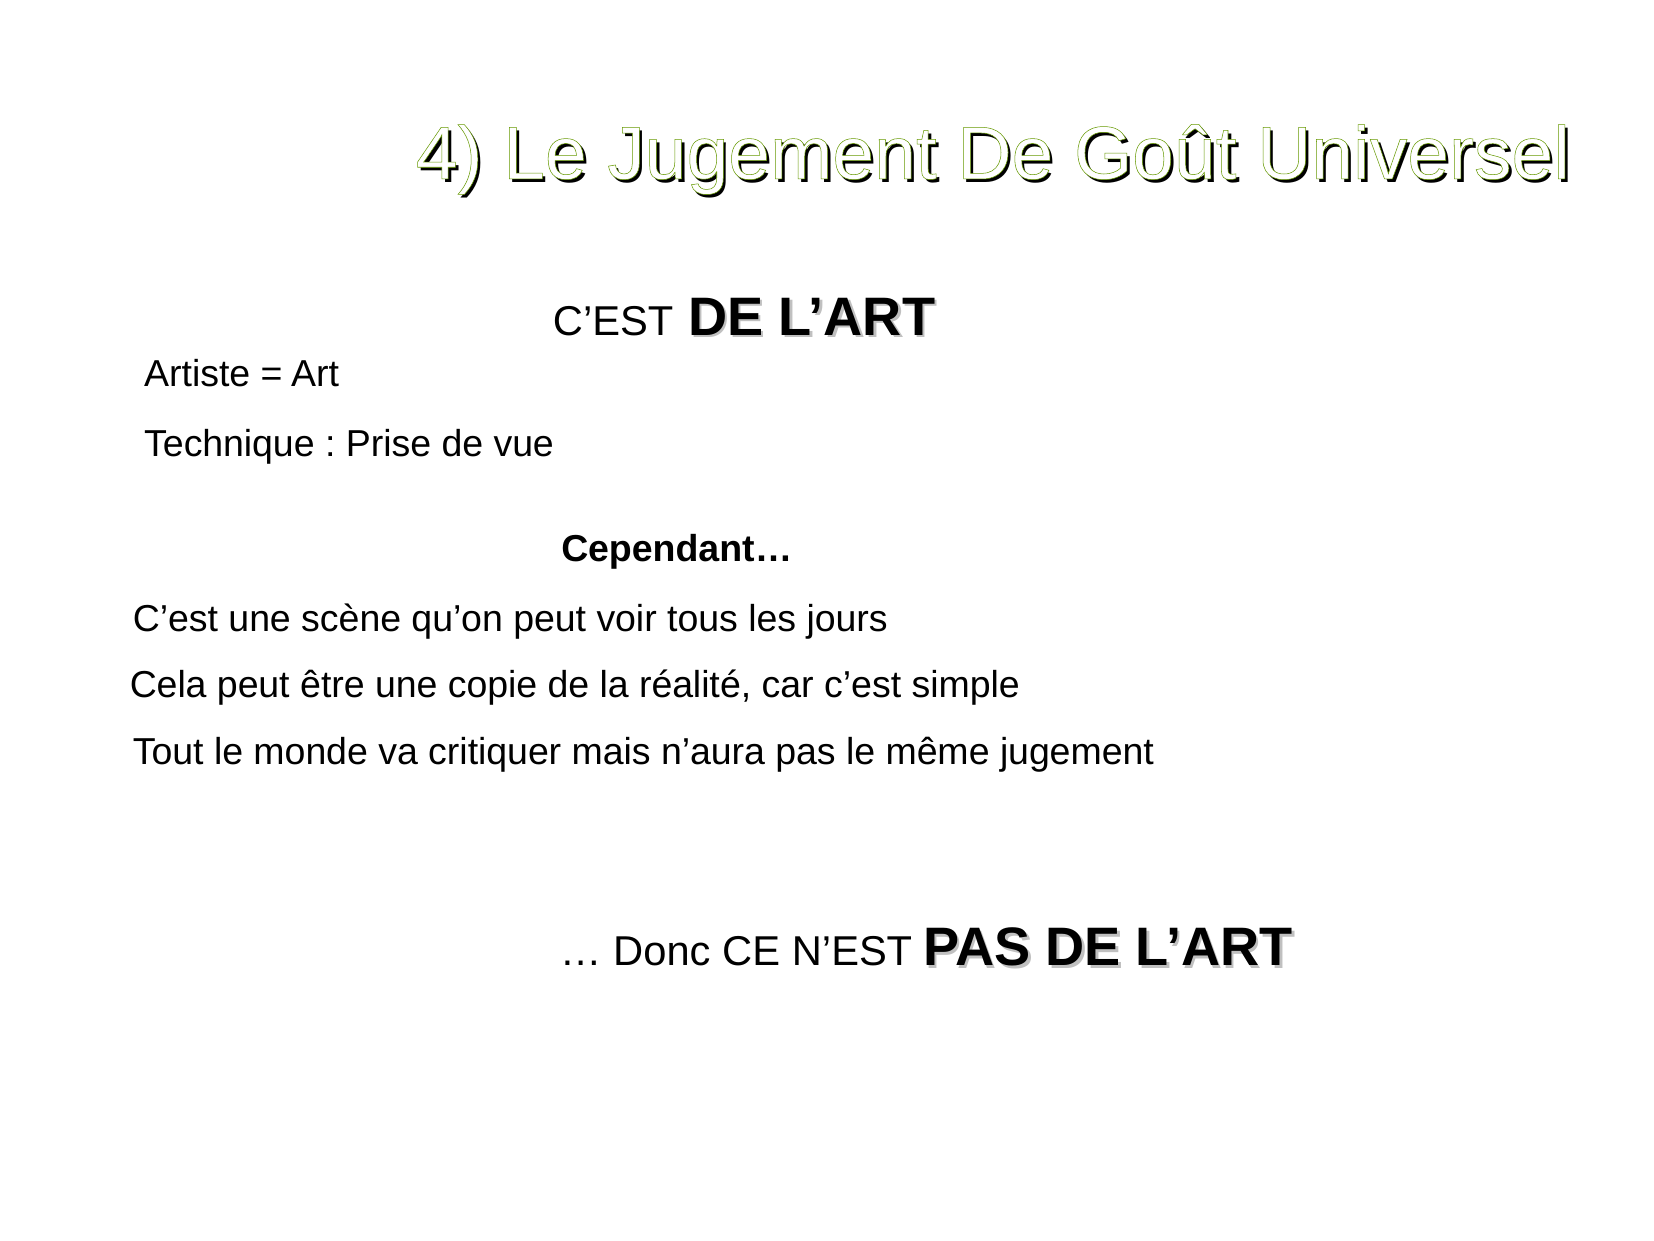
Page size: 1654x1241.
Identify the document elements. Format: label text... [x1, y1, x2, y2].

text_box Tout le monde va critiquer mais n’aura pas le même jugement [118, 722, 1180, 780]
text_box Cela peut être une copie de la réalité, car c’est simple [114, 656, 1035, 714]
text_box Technique : Prise de vue [129, 414, 569, 472]
text_box C’EST DE L’ART [538, 278, 1004, 355]
text_box Artiste = Art [129, 344, 355, 402]
text_box C’est une scène qu’on peut voir tous les jours [118, 590, 903, 648]
title 4) Le jugement de goût universel [82, 49, 1571, 257]
text_box Cependant… [546, 519, 808, 577]
text_box … Donc CE N’EST PAS DE L’ART [545, 909, 1441, 1046]
